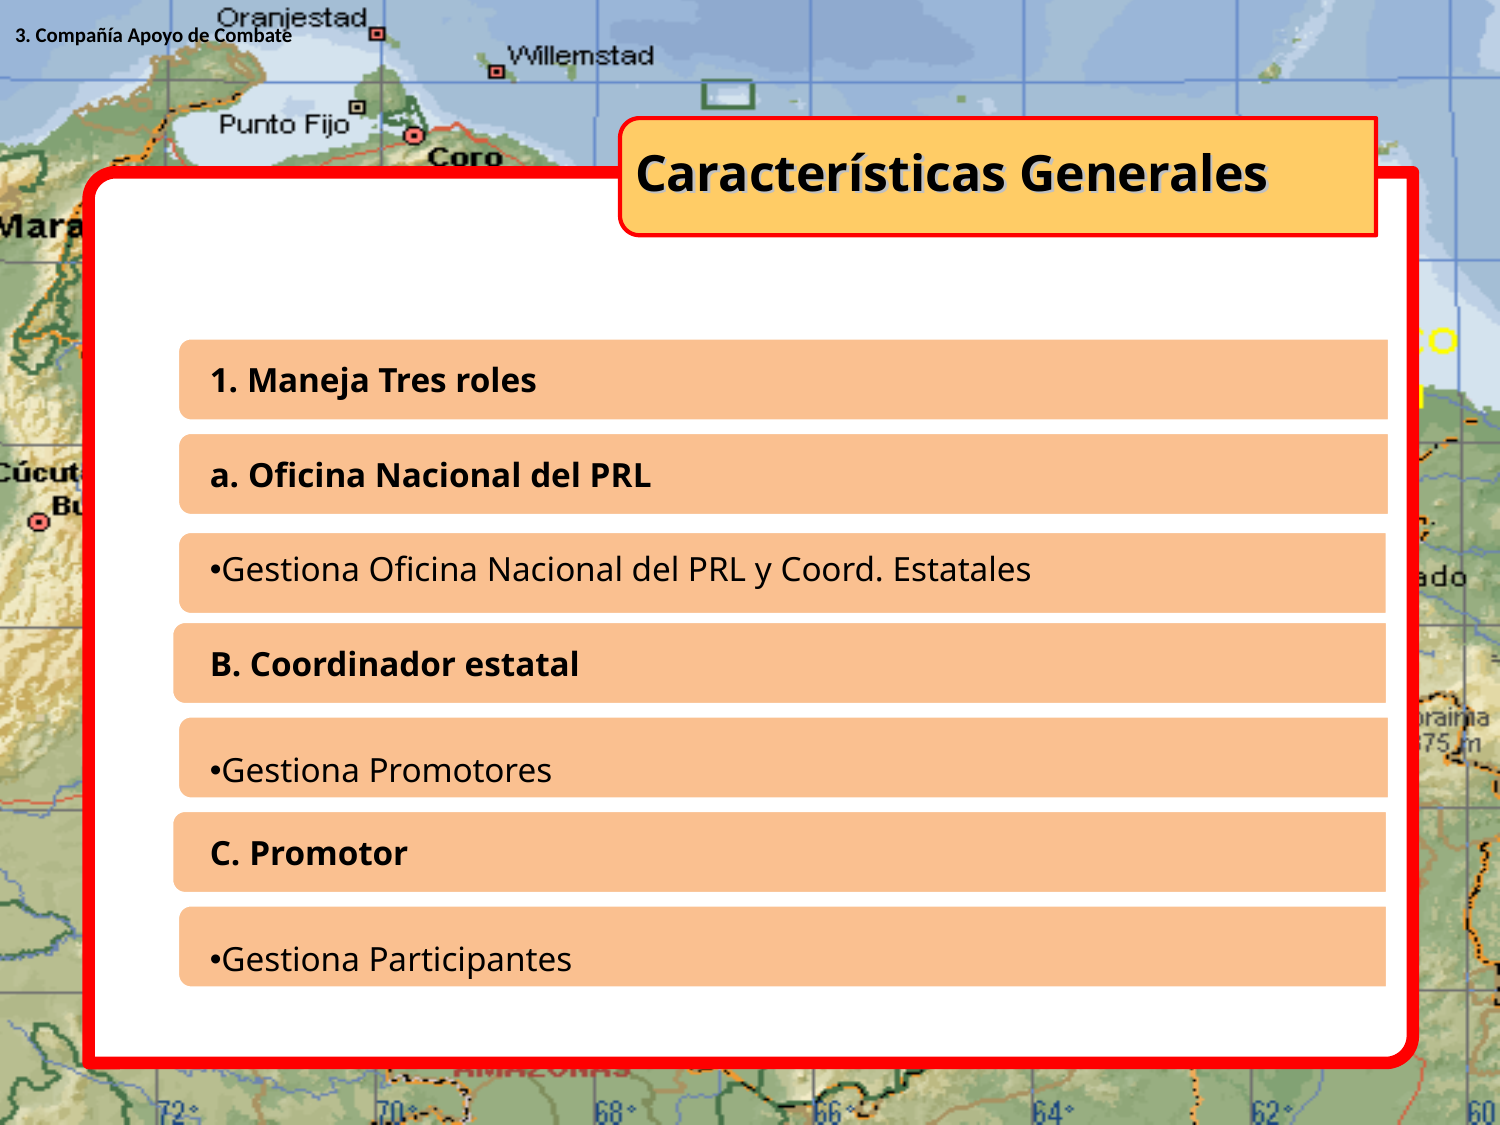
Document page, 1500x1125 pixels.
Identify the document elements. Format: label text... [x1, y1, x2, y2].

text_box 1. Maneja Tres roles [194, 349, 1447, 409]
text_box B. Coordinador estatal [194, 633, 1447, 692]
text_box [88, 172, 1413, 1063]
text_box 3. Compañía Apoyo de Combate [0, 20, 308, 55]
text_box Gestiona Participantes [194, 928, 1447, 985]
text_box Gestiona Promotores [194, 739, 1447, 796]
text_box a. Oficina Nacional del PRL [194, 444, 1447, 503]
picture [0, 0, 1500, 1125]
text_box Características Generales [620, 130, 1388, 207]
text_box Gestiona Oficina Nacional del PRL y Coord. Estatales [194, 538, 1447, 595]
text_box [621, 118, 1377, 130]
text_box C. Promotor [194, 822, 1447, 881]
